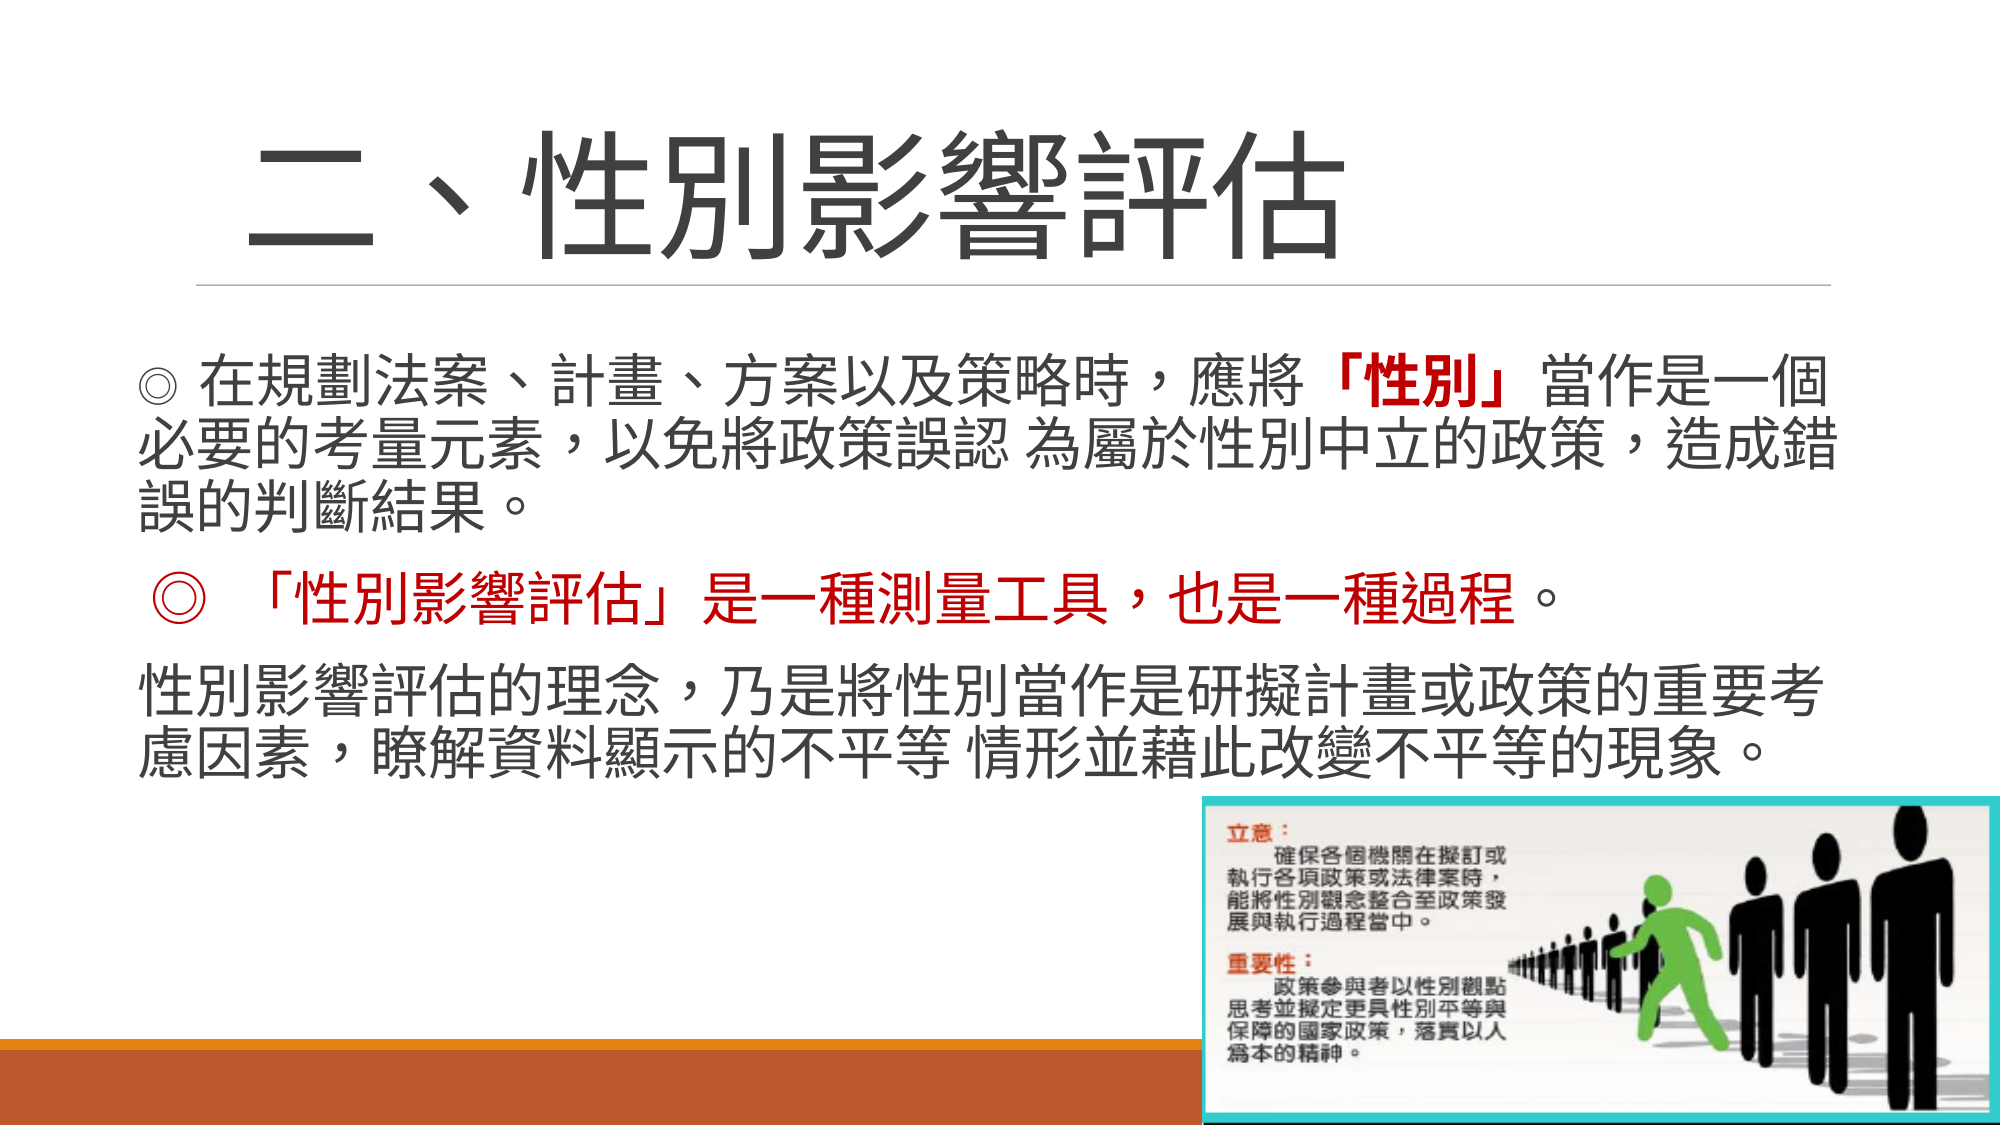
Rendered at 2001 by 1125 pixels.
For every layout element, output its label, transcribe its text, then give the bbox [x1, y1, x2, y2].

picture [1202, 796, 2000, 1125]
title 二、性別影響評估 [180, 47, 1830, 285]
list ◎ 在規劃法案、計畫、方案以及策略時，應將「性別」當作是一個必要的考量元素，以免將政策誤認 為屬於性別中立的政策，造成錯誤的判斷結果。 ◎ 「性別影響評估」是一種測量工具，也是一種過程。 性別影響評估的理念，乃是將性別當作是研擬計畫或政策的重要考慮因素，瞭解資料顯示的不平等 情形並藉此改變不平等的現象。 [137, 344, 1863, 1014]
